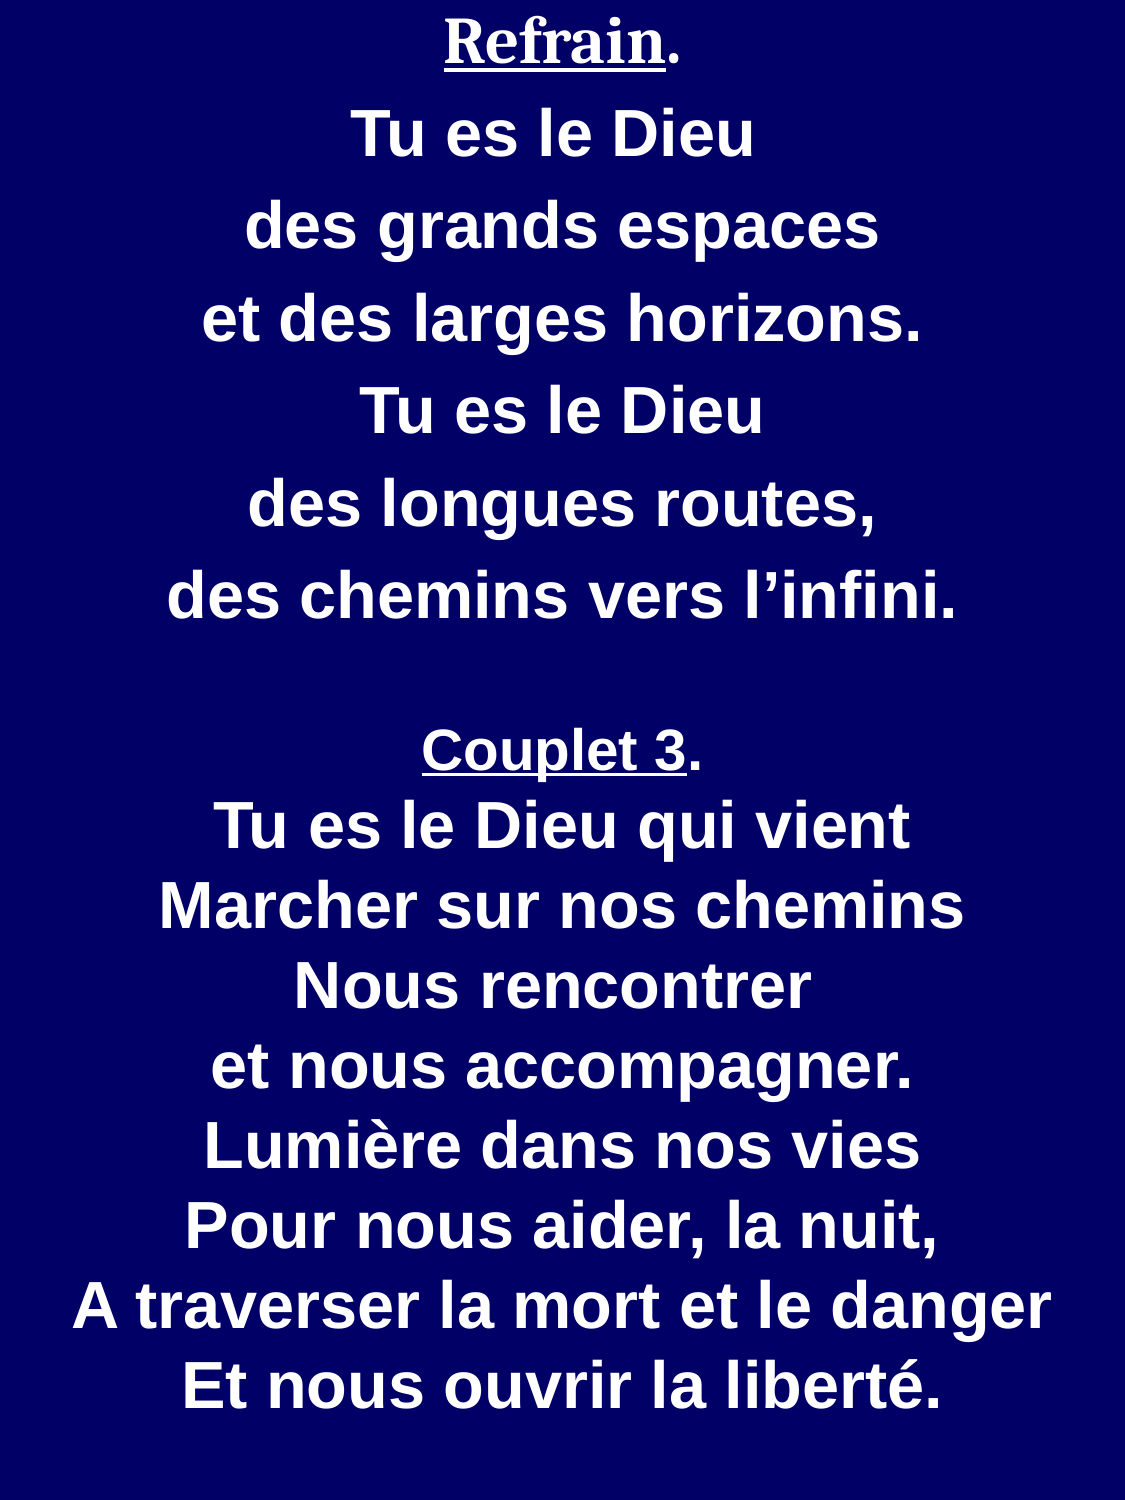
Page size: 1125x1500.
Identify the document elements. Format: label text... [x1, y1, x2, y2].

text_box Refrain. Tu es le Dieu des grands espaces et des larges horizons. Tu es le Dieu des longues routes, des chemins vers l’infini. Couplet 3. Tu es le Dieu qui vient Marcher sur nos chemins Nous rencontrer et nous accompagner. Lumière dans nos vies Pour nous aider, la nuit, A traverser la mort et le danger Et nous ouvrir la liberté. [0, 0, 1125, 1424]
